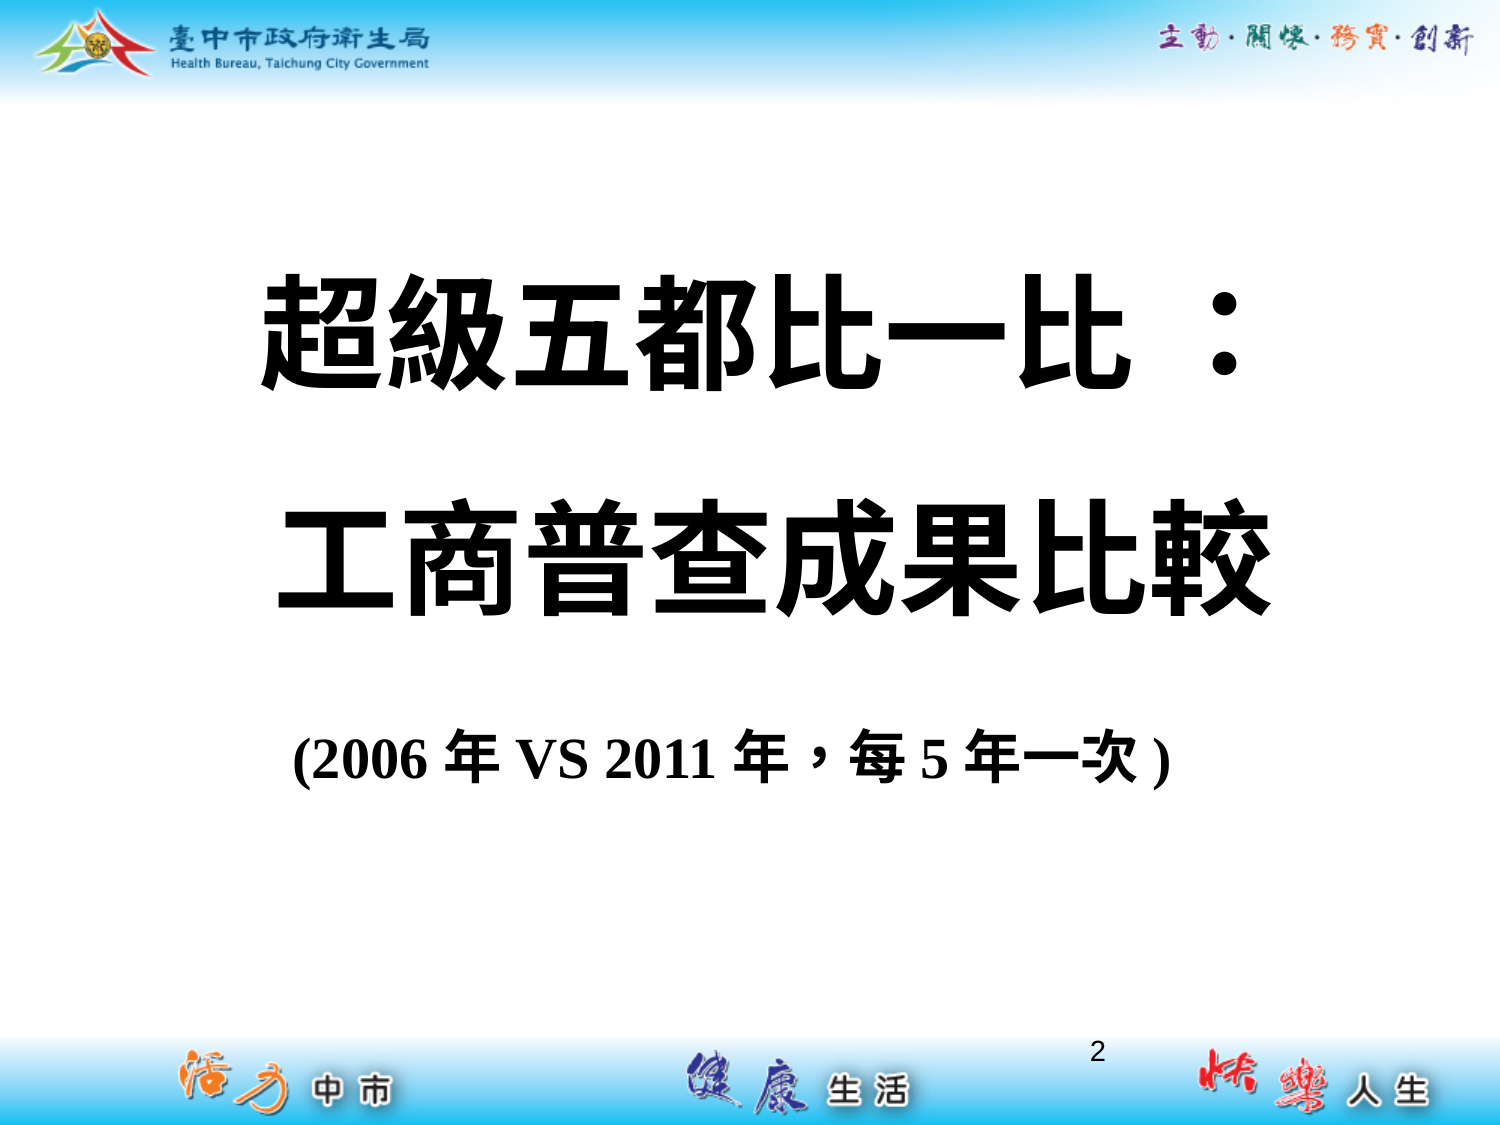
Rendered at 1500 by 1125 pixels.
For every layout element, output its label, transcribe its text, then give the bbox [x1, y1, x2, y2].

text_box [1074, 1024, 1426, 1103]
text_box (2006年VS 2011年，每5年一次) [187, 691, 1277, 798]
title 超級五都比一比 ： 工商普查成果比較 [123, 172, 1424, 631]
